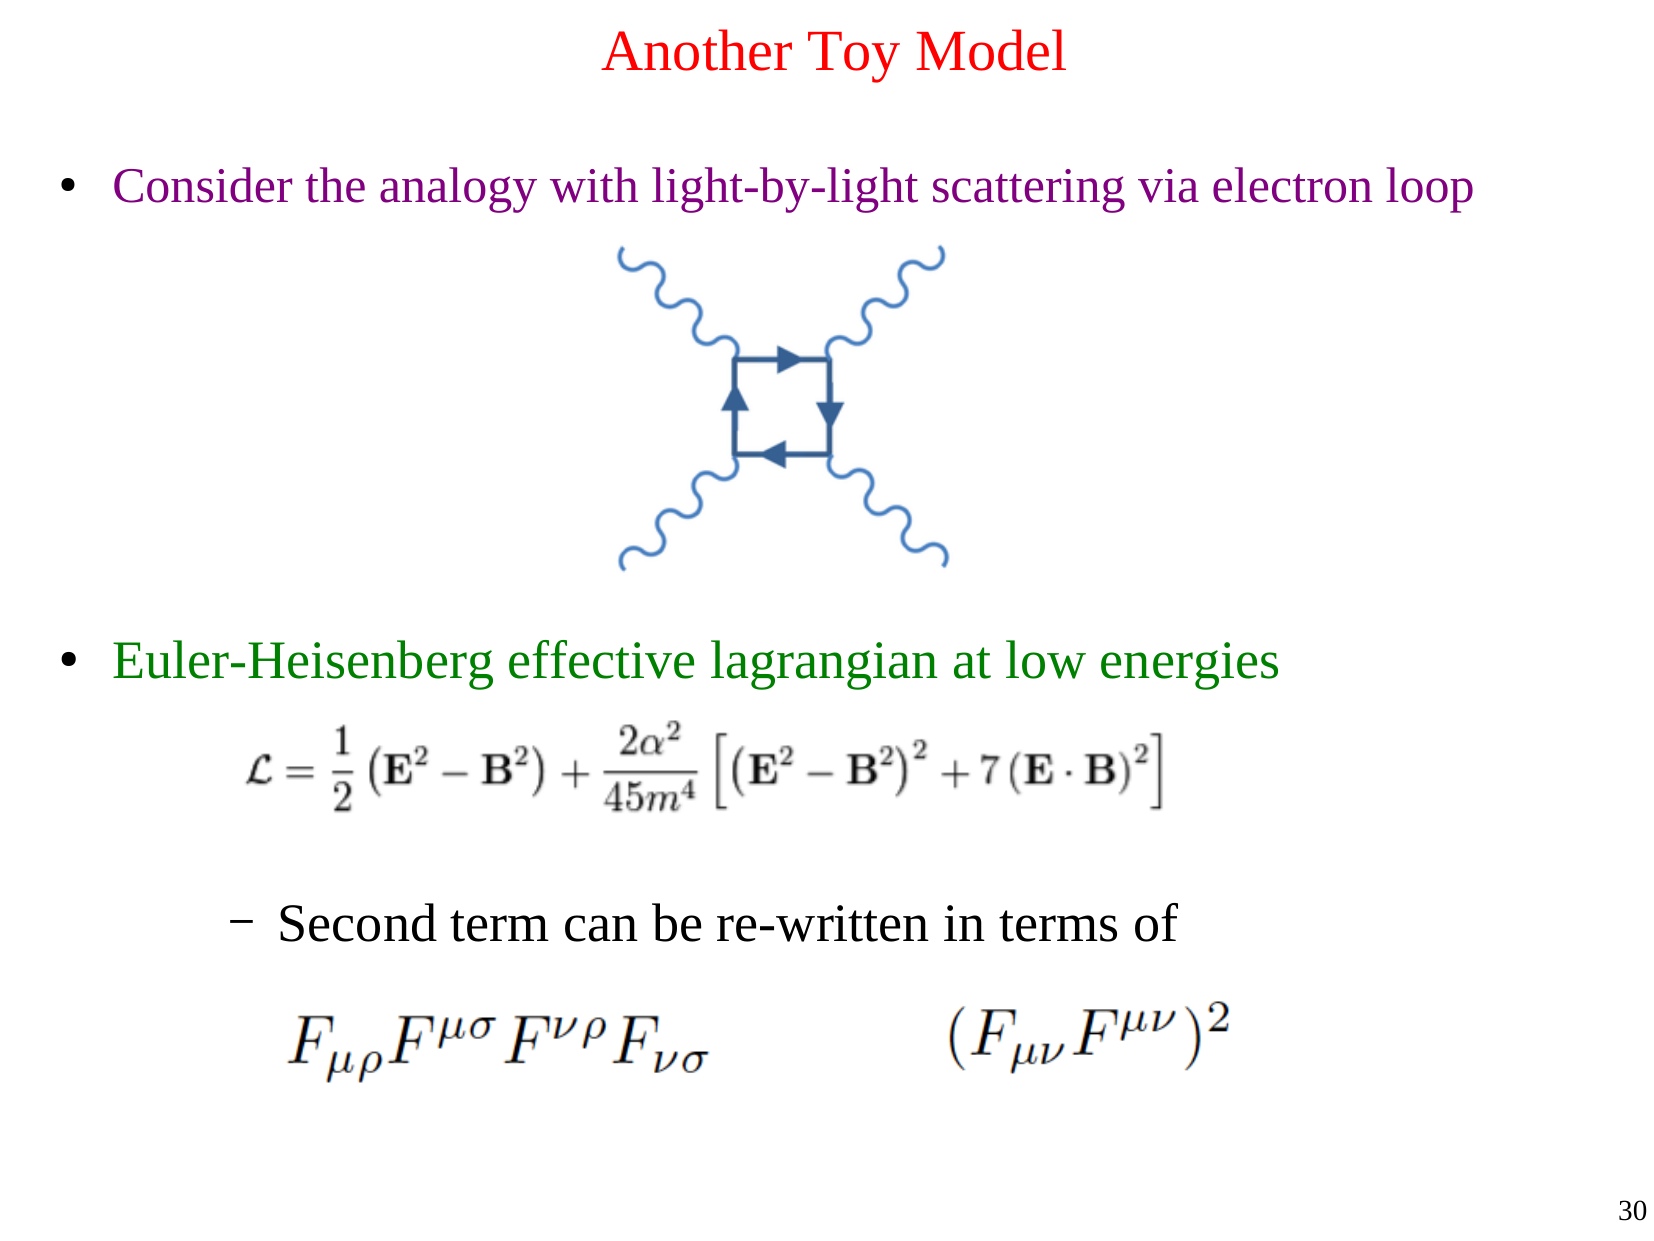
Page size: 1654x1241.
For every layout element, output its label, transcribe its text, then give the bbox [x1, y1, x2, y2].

picture [220, 719, 1184, 831]
picture [611, 235, 956, 582]
picture [941, 994, 1244, 1083]
list Consider the analogy with light-by-light scattering via electron loop Euler-Heisenberg effective lagrangian at low energies Second term can be re-written in terms of [41, 158, 1635, 1154]
title Another Toy Model [128, 0, 1541, 144]
picture [281, 1000, 719, 1086]
